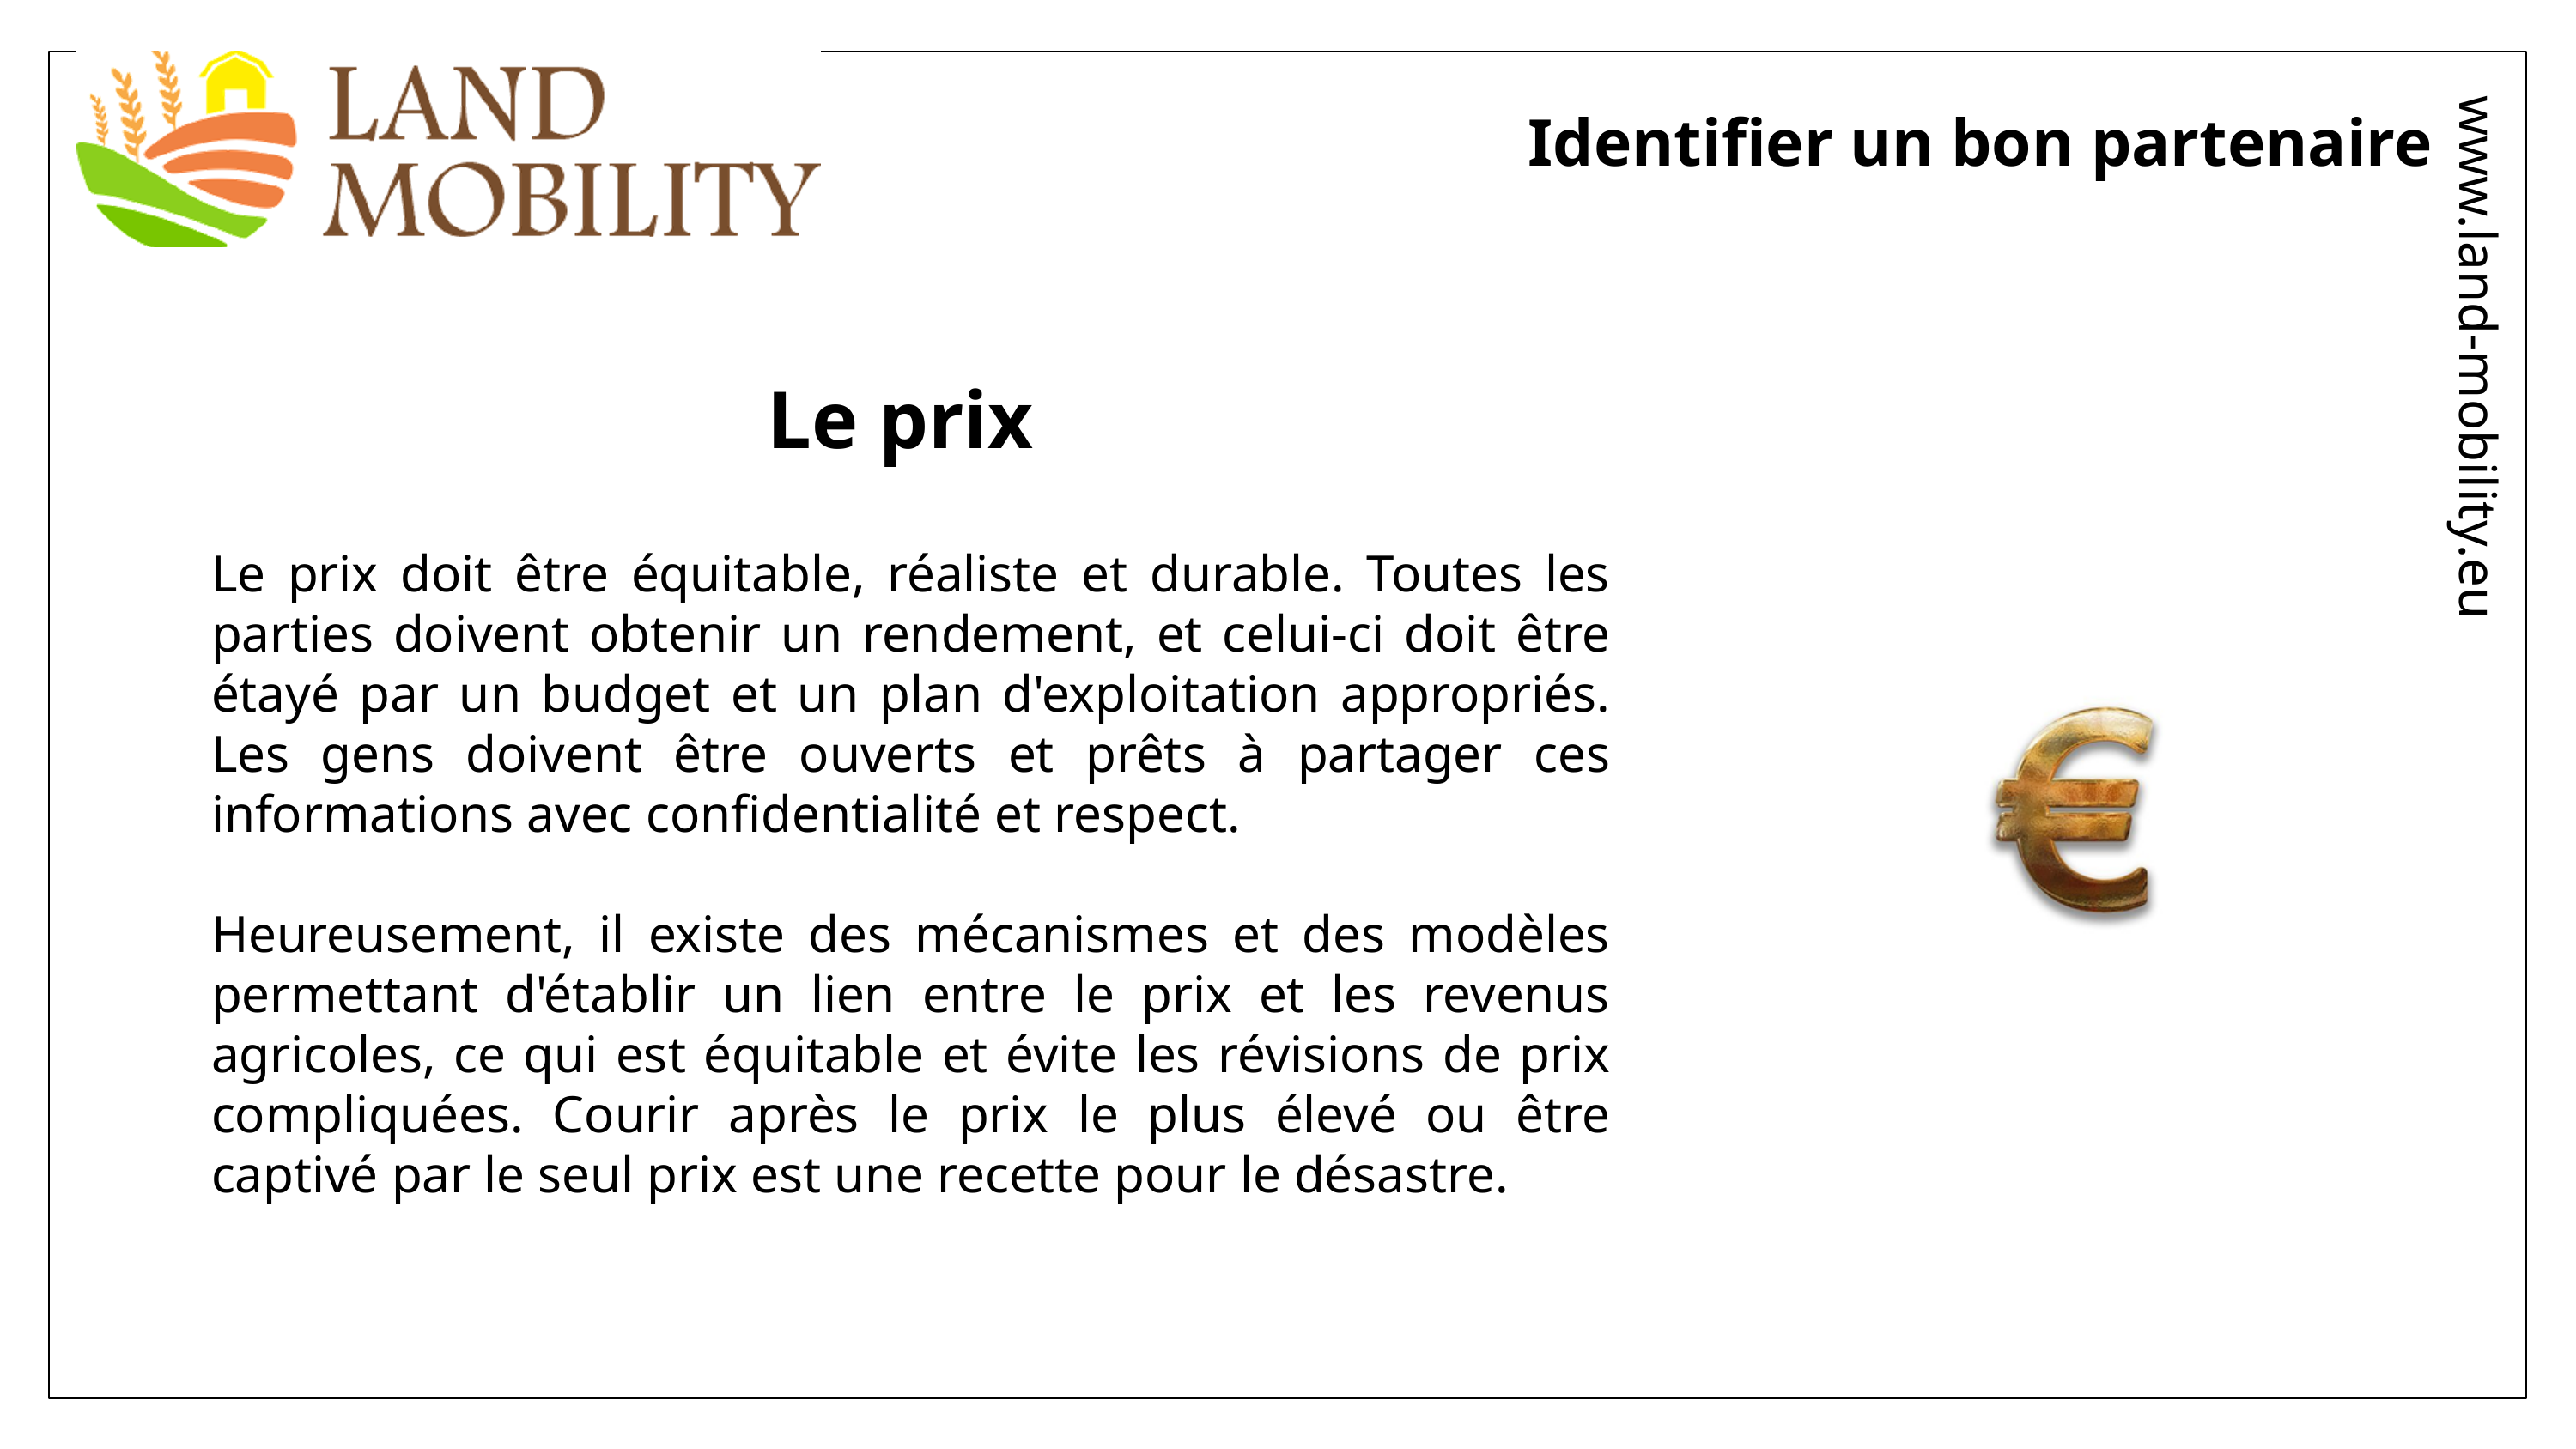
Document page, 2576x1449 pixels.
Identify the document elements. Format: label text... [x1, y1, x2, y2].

text_box Le prix Le prix doit être équitable, réaliste et durable. Toutes les parties doivent obtenir un rendement, et celui-ci doit être étayé par un budget et un plan d'exploitation appropriés. Les gens doivent être ouverts et prêts à partager ces informations avec confidentialité et respect. Heureusement, il existe des mécanismes et des modèles permettant d'établir un lien entre le prix et les revenus agricoles, ce qui est équitable et évite les révisions de prix compliquées. Courir après le prix le plus élevé ou être captivé par le seul prix est une recette pour le désastre. [198, 209, 1623, 1210]
picture [76, 51, 821, 247]
text_box Identifier un bon partenaire [1515, 95, 2446, 186]
text_box www.land-mobility.eu [2377, 95, 2522, 1146]
picture [1794, 670, 2354, 950]
